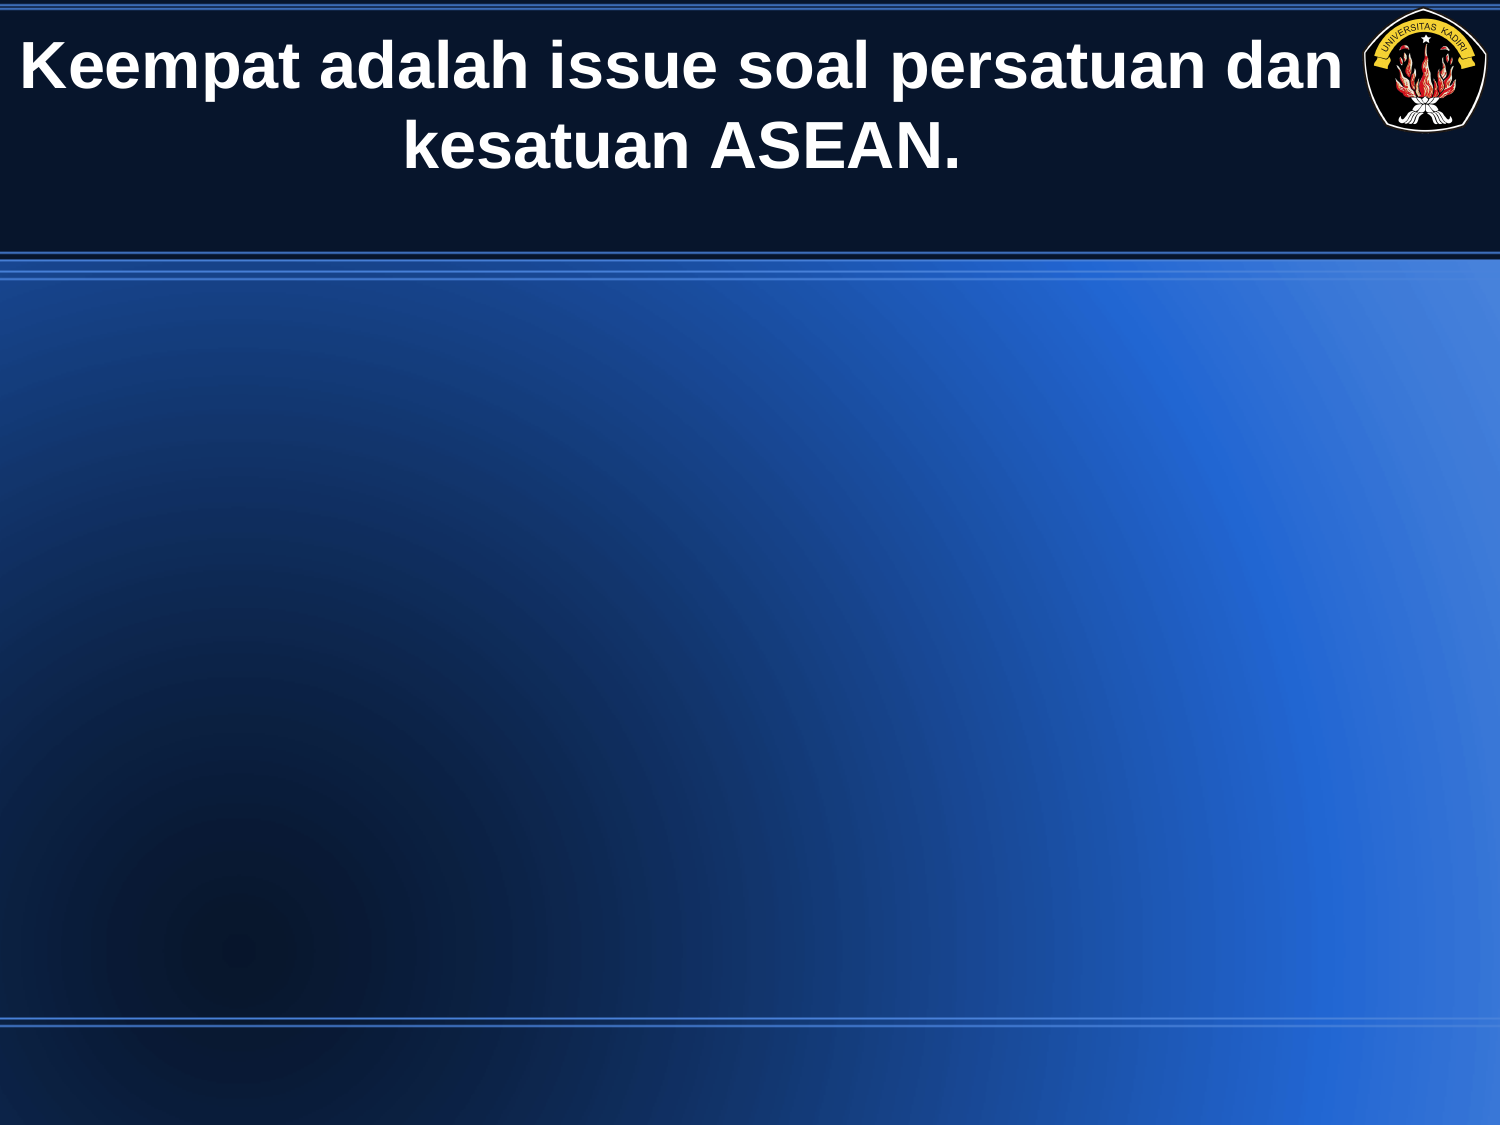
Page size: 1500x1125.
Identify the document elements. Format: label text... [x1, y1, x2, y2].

picture [1350, 0, 1500, 140]
title Keempat adalah issue soal persatuan dan kesatuan ASEAN. [15, 21, 1351, 256]
